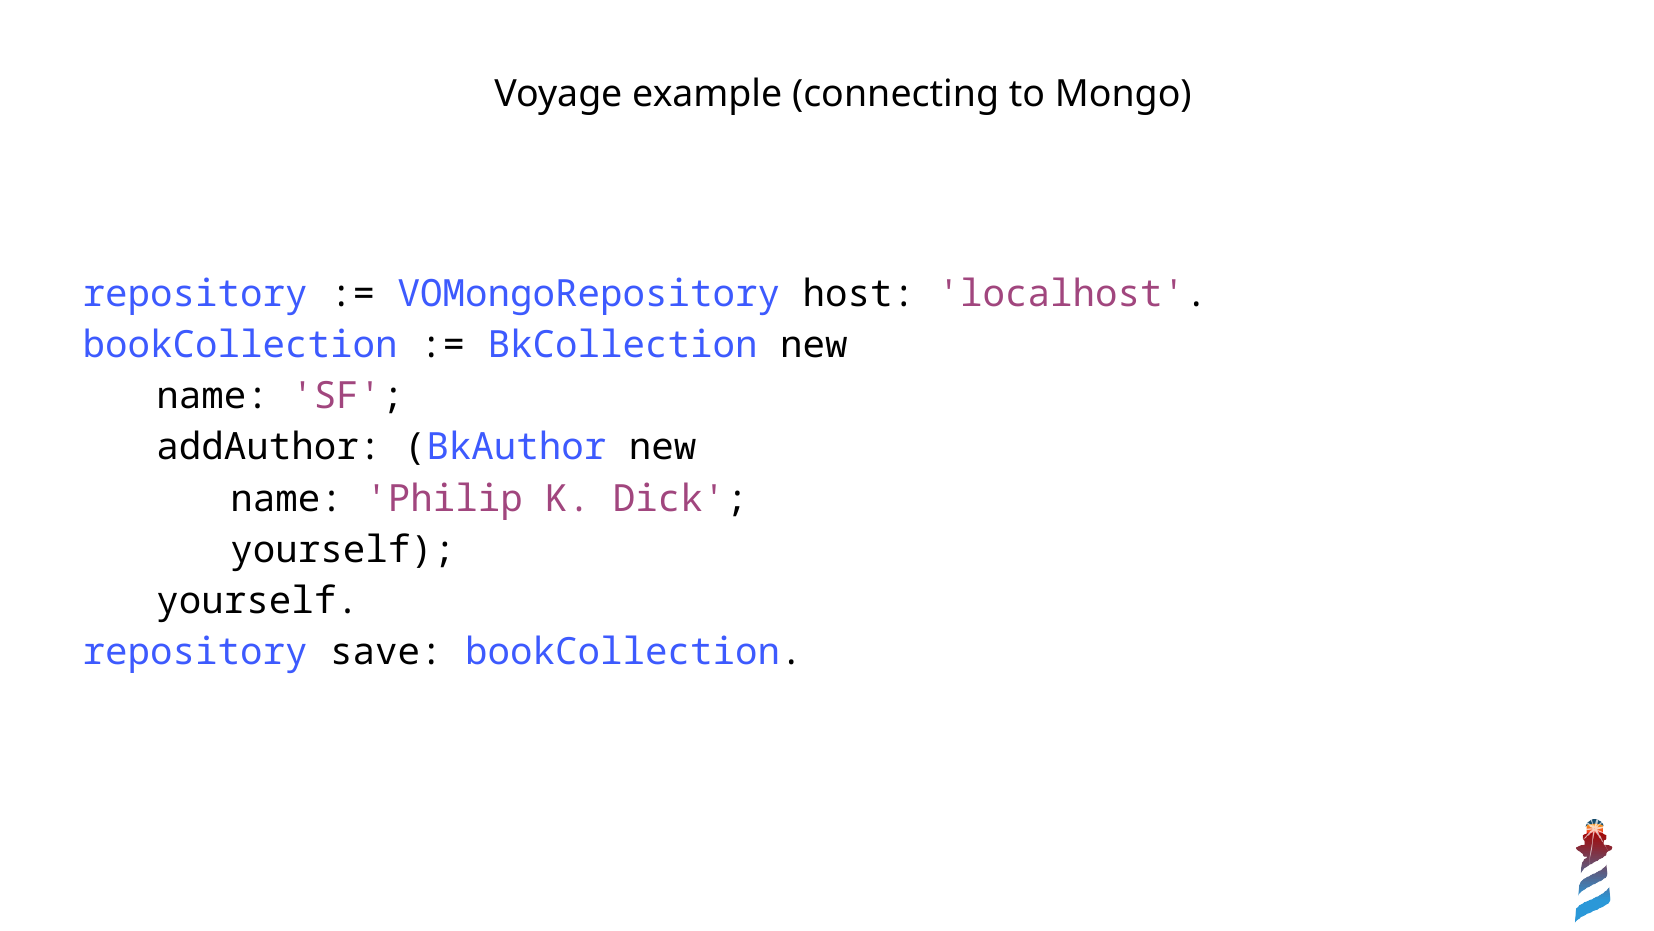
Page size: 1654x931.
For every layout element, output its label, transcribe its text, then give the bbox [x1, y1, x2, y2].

text_box Voyage example (connecting to Mongo) [479, 59, 1174, 118]
subtitle repository := VOMongoRepository host: 'localhost'. bookCollection := BkCollection new name: 'SF'; addAuthor: (BkAuthor new name: 'Philip K. Dick'; yourself); yourself. repository save: bookCollection. [82, 236, 1571, 757]
picture [1535, 810, 1650, 925]
